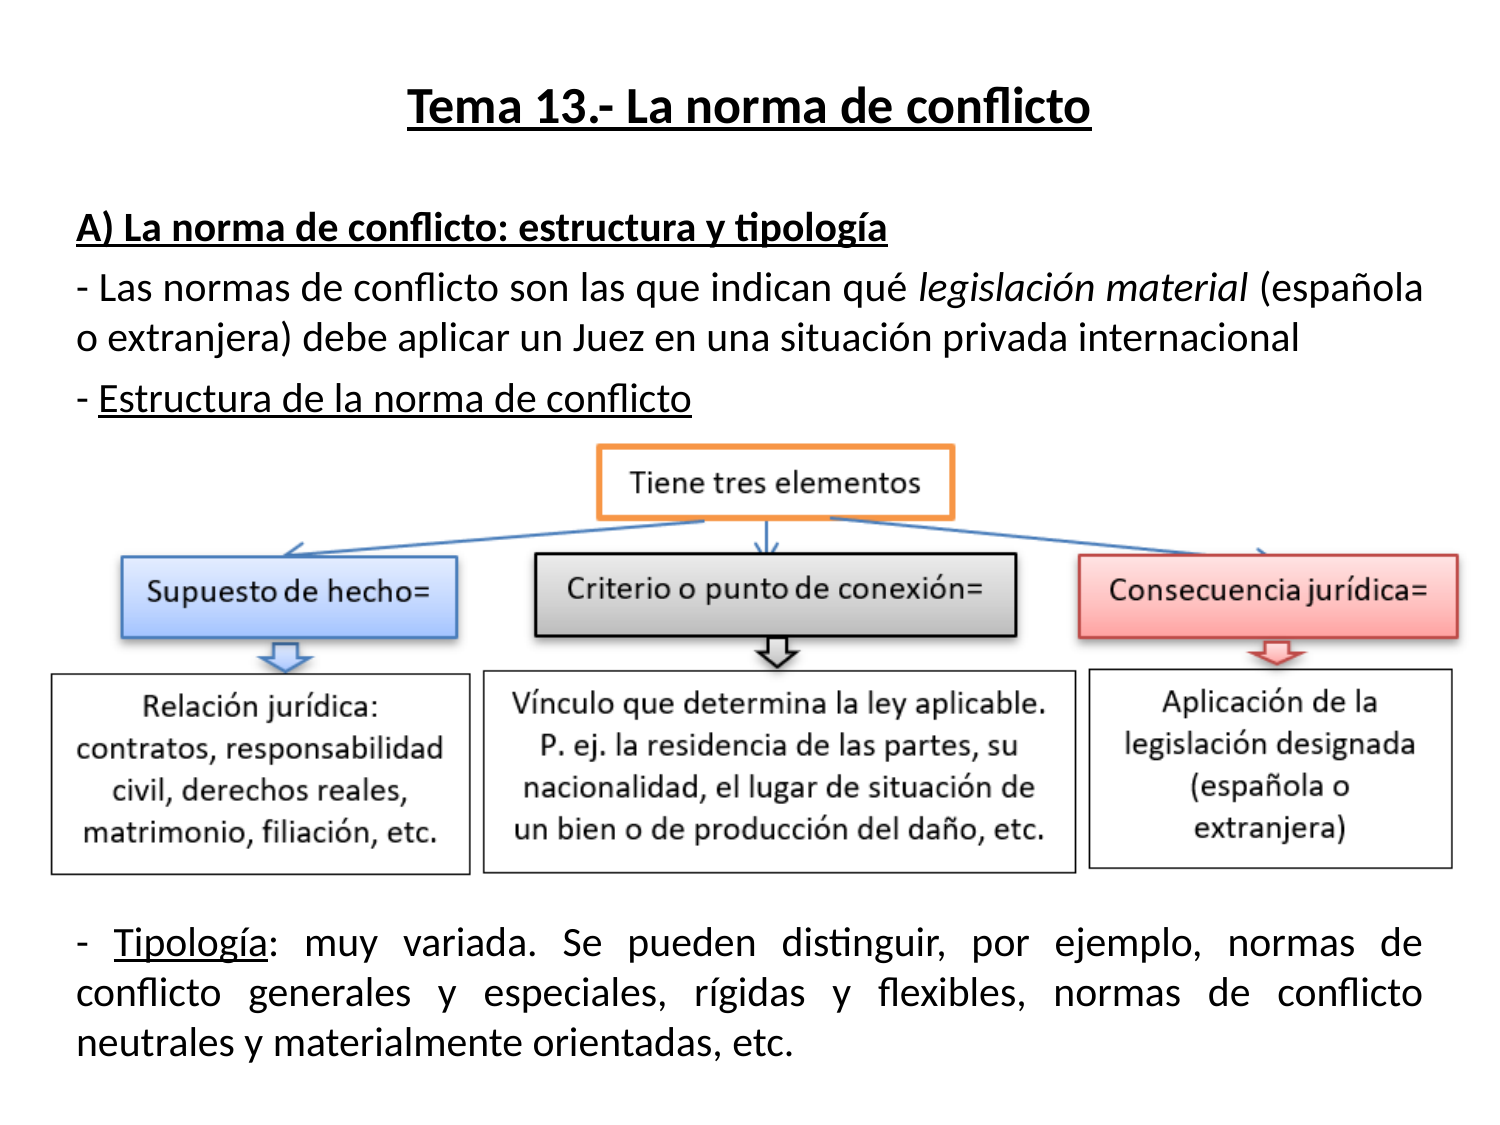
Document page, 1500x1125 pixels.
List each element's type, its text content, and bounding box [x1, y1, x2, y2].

list A) La norma de conflicto: estructura y tipología - Las normas de conflicto son las que indican qué legislación material (española o extranjera) debe aplicar un Juez en una situación privada internacional - Estructura de la norma de conflicto - Tipología: muy variada. Se pueden distinguir, por ejemplo, normas de conflicto generales y especiales, rígidas y flexibles, normas de conflicto neutrales y materialmente orientadas, etc. [61, 894, 1439, 1073]
picture [0, 437, 1500, 894]
list A) La norma de conflicto: estructura y tipología - Las normas de conflicto son las que indican qué legislación material (española o extranjera) debe aplicar un Juez en una situación privada internacional - Estructura de la norma de conflicto - Tipología: muy variada. Se pueden distinguir, por ejemplo, normas de conflicto generales y especiales, rígidas y flexibles, normas de conflicto neutrales y materialmente orientadas, etc. [61, 191, 1439, 436]
title Tema 13.- La norma de conflicto [75, 45, 1426, 162]
